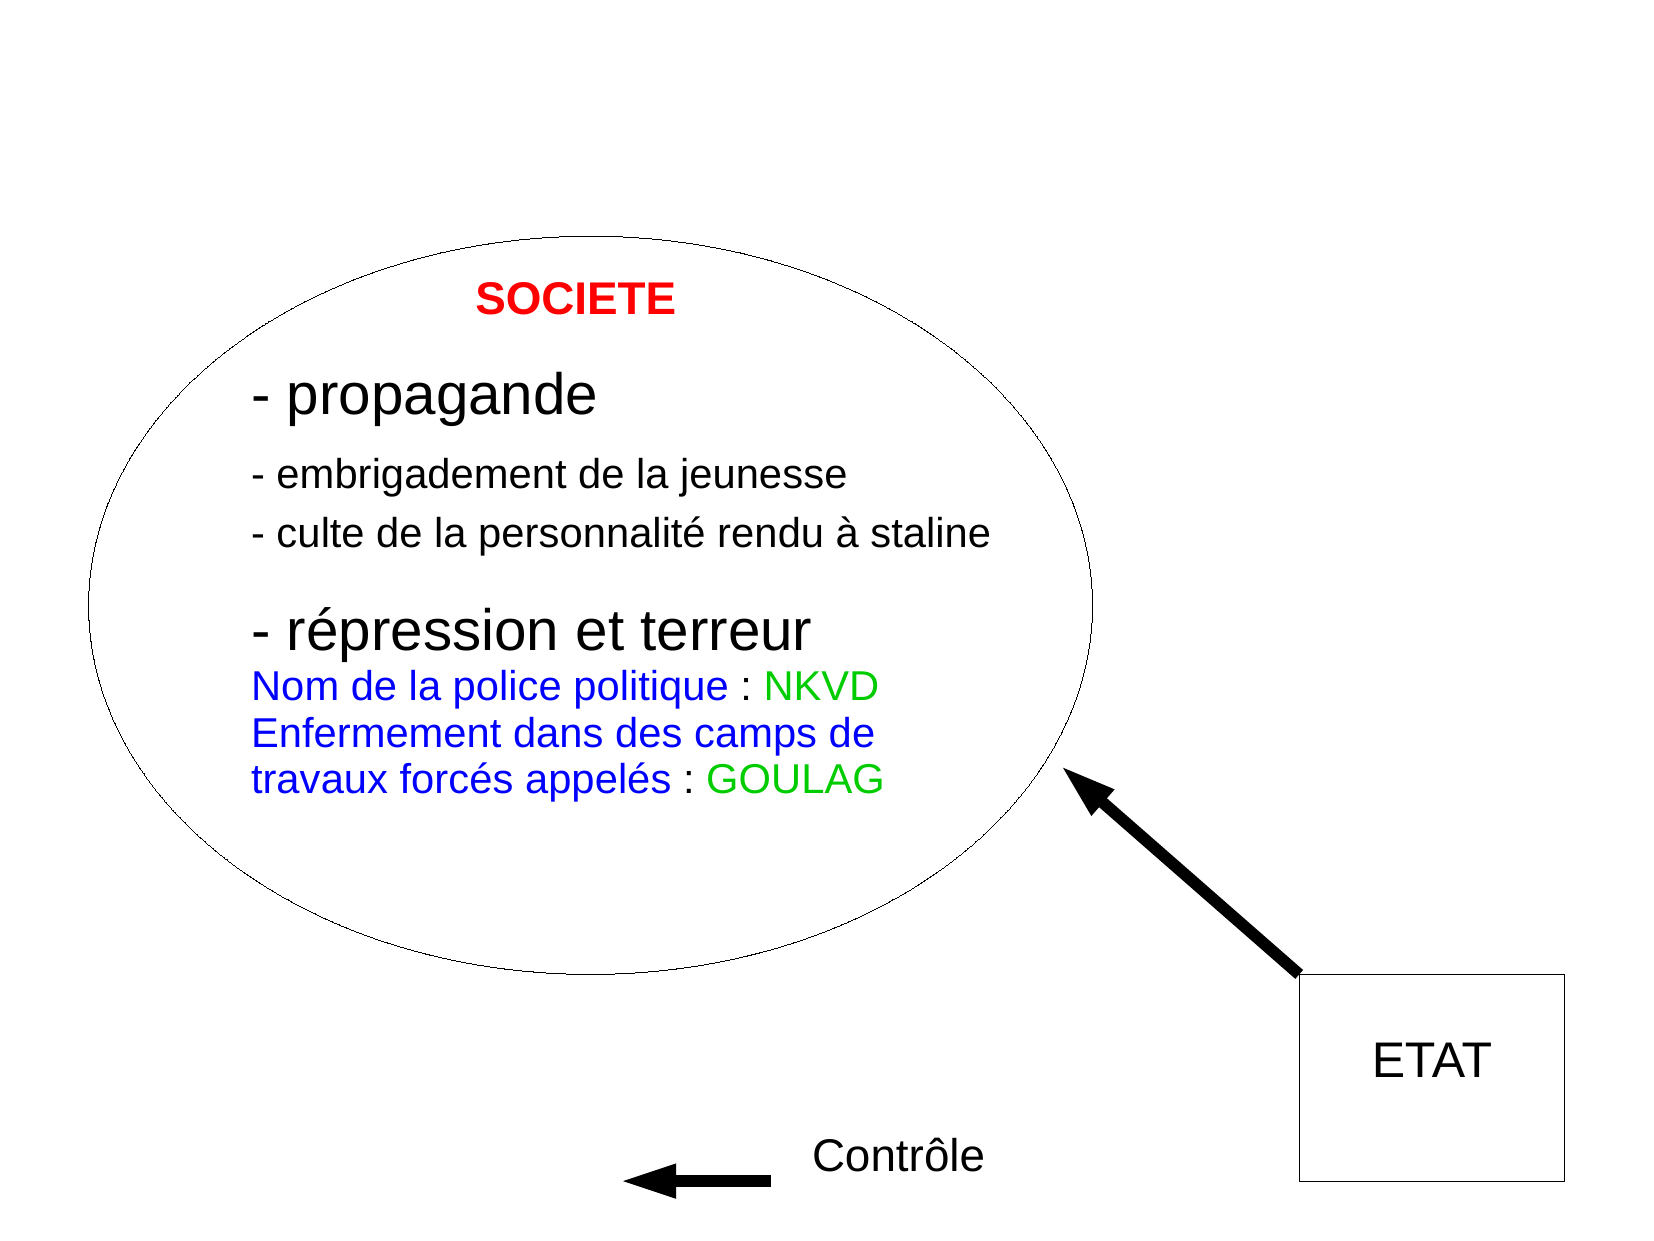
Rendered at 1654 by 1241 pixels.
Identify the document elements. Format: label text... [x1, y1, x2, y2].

text_box SOCIETE [265, 265, 886, 333]
text_box - culte de la personnalité rendu à staline [236, 501, 1123, 564]
text_box Contrôle [797, 1122, 1123, 1188]
text_box ETAT [1299, 1025, 1565, 1096]
text_box - propagande [236, 354, 1034, 434]
text_box - répression et terreur Nom de la police politique : NKVD Enfermement dans des camps de travaux forcés appelés : GOULAG [236, 590, 1034, 858]
text_box - embrigadement de la jeunesse [236, 442, 1123, 501]
